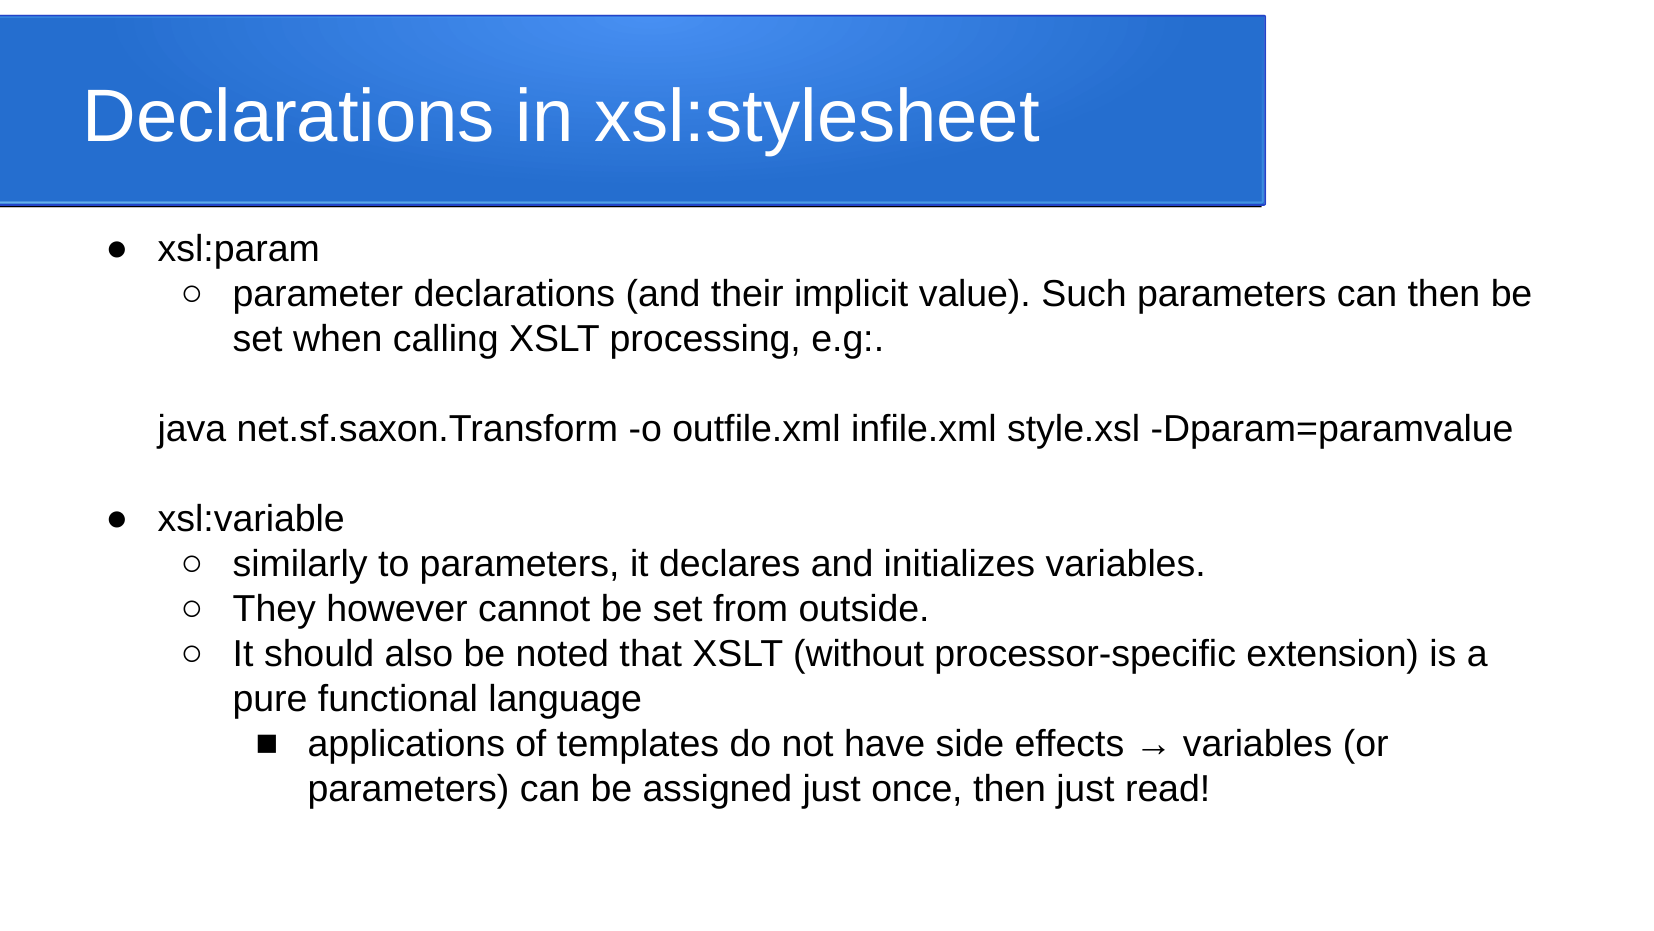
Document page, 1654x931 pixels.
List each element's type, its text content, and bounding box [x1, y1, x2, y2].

picture [0, 13, 1269, 211]
title Declarations in xsl:stylesheet [82, 35, 1235, 189]
list xsl:param parameter declarations (and their implicit value). Such parameters can then be set when calling XSLT processing, e.g:. java net.sf.saxon.Transform -o outfile.xml infile.xml style.xsl -Dparam=paramvalue xsl:variable similarly to parameters, it declares and initializes variables. They however cannot be set from outside. It should also be noted that XSLT (without processor-specific extension) is a pure functional language applications of templates do not have side effects → variables (or parameters) can be assigned just once, then just read! [82, 224, 1571, 764]
